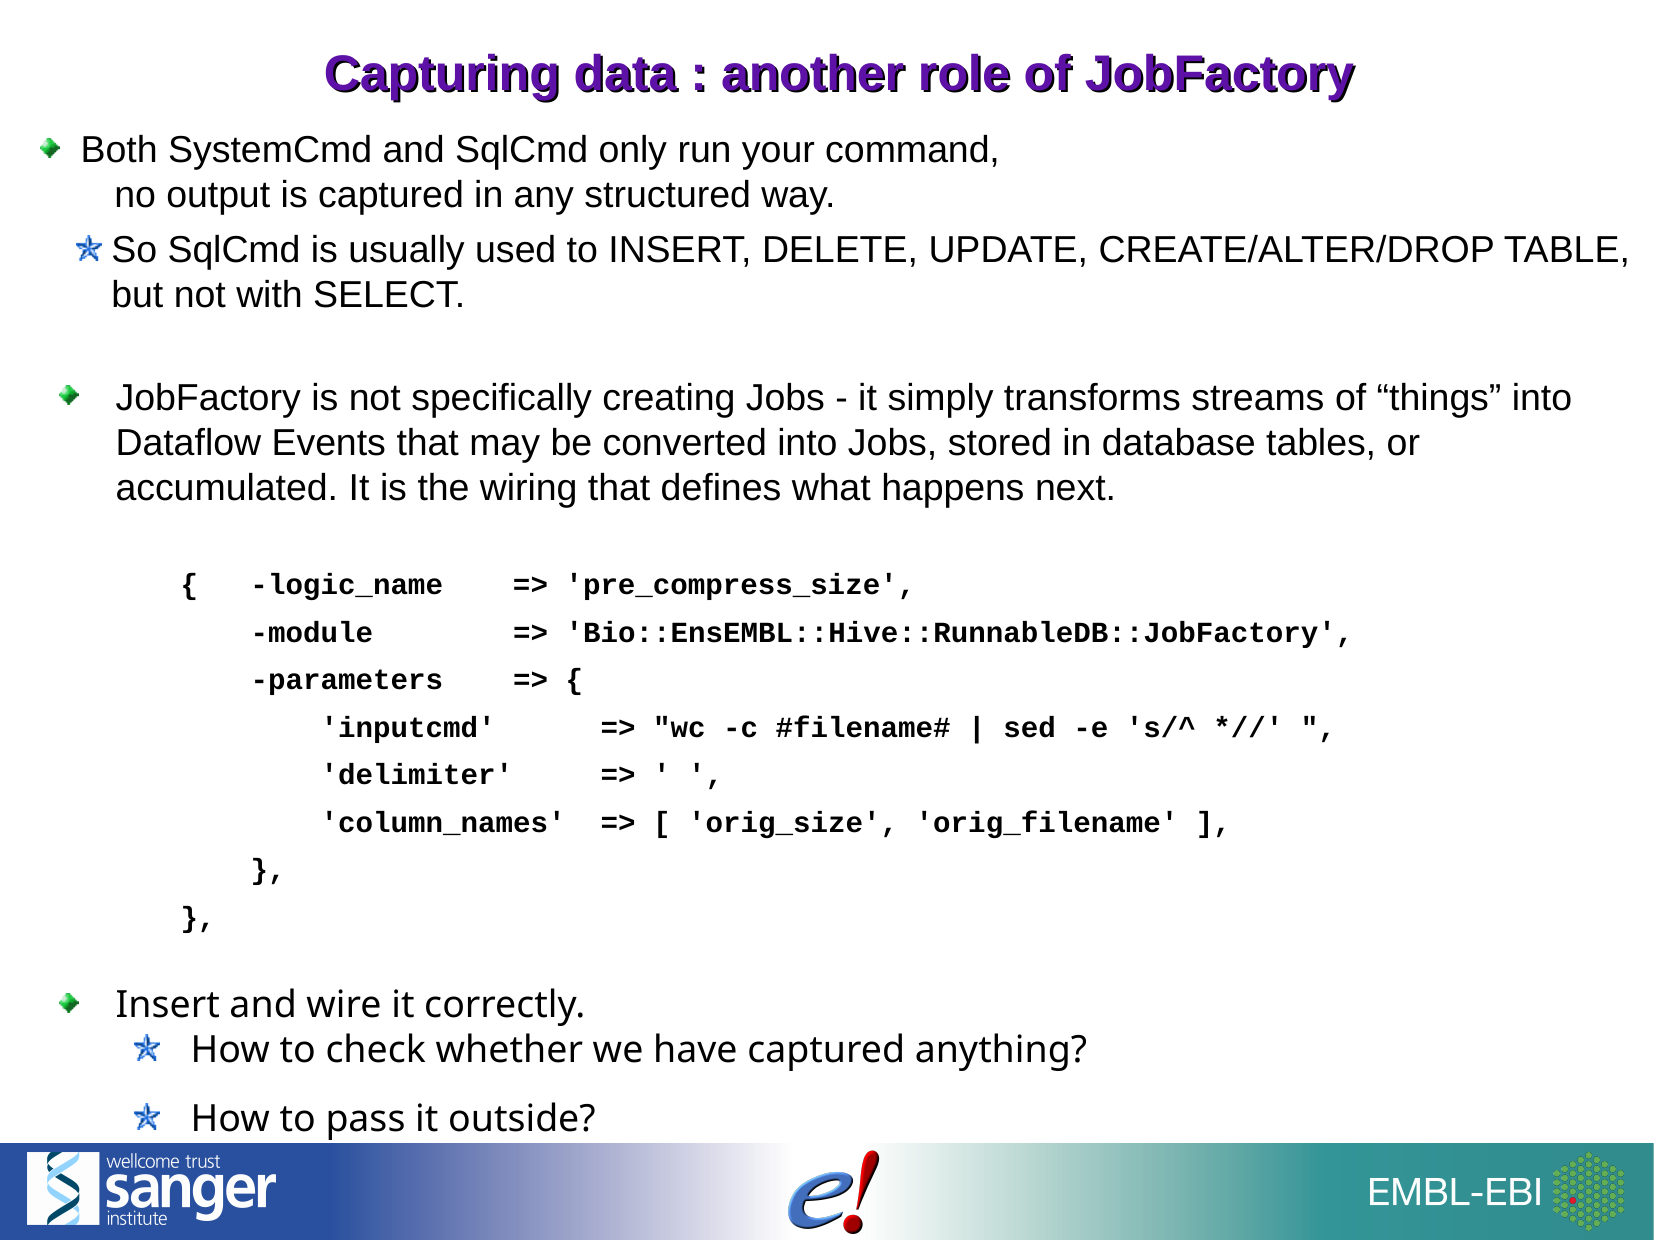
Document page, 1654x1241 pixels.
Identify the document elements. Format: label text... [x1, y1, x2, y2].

title Capturing data : another role of JobFactory [24, 23, 1618, 116]
list Both SystemCmd and SqlCmd only run your command, no output is captured in any structured way. So SqlCmd is usually used to INSERT, DELETE, UPDATE, CREATE/ALTER/DROP TABLE, but not with SELECT. JobFactory is not specifically creating Jobs - it simply transforms streams of “things” into Dataflow Events that may be converted into Jobs, stored in database tables, or accumulated. It is the wiring that defines what happens next. { -logic_name => 'pre_compress_size', -module => 'Bio::EnsEMBL::Hive::RunnableDB::JobFactory', -parameters => { 'inputcmd' => "wc -c #filename# | sed -e 's/^ *//' ", 'delimiter' => ' ', 'column_names' => [ 'orig_size', 'orig_filename' ], }, }, Insert and wire it correctly. How to check whether we have captured anything? How to pass it outside? [25, 110, 1648, 1159]
picture [0, 1143, 1654, 1240]
